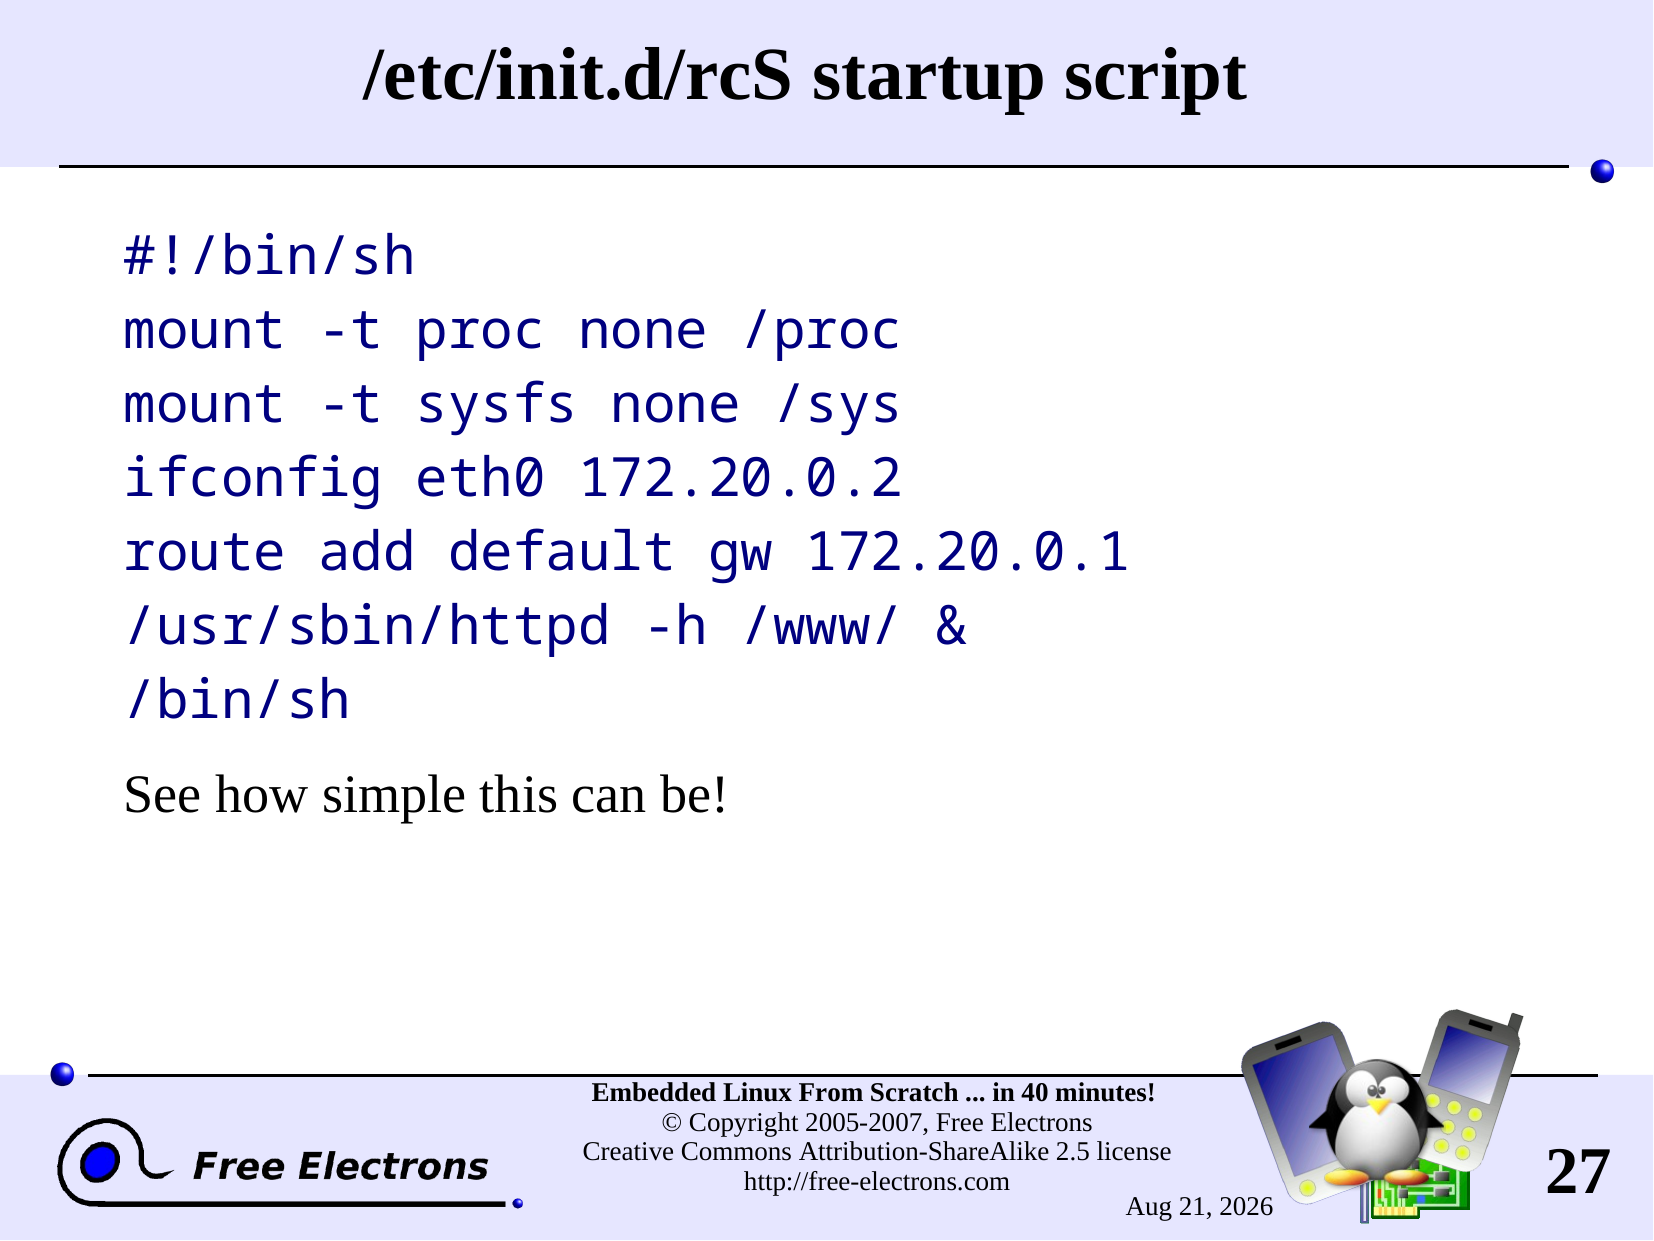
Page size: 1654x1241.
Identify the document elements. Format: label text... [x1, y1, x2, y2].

picture [50, 1107, 527, 1216]
list #!/bin/sh mount -t proc none /proc mount -t sysfs none /sys ifconfig eth0 172.20.0.2 route add default gw 172.20.0.1 /usr/sbin/httpd -h /www/ & /bin/sh See how simple this can be! [105, 216, 1518, 1066]
title /etc/init.d/rcS startup script [60, 18, 1551, 132]
picture [1231, 1007, 1538, 1241]
